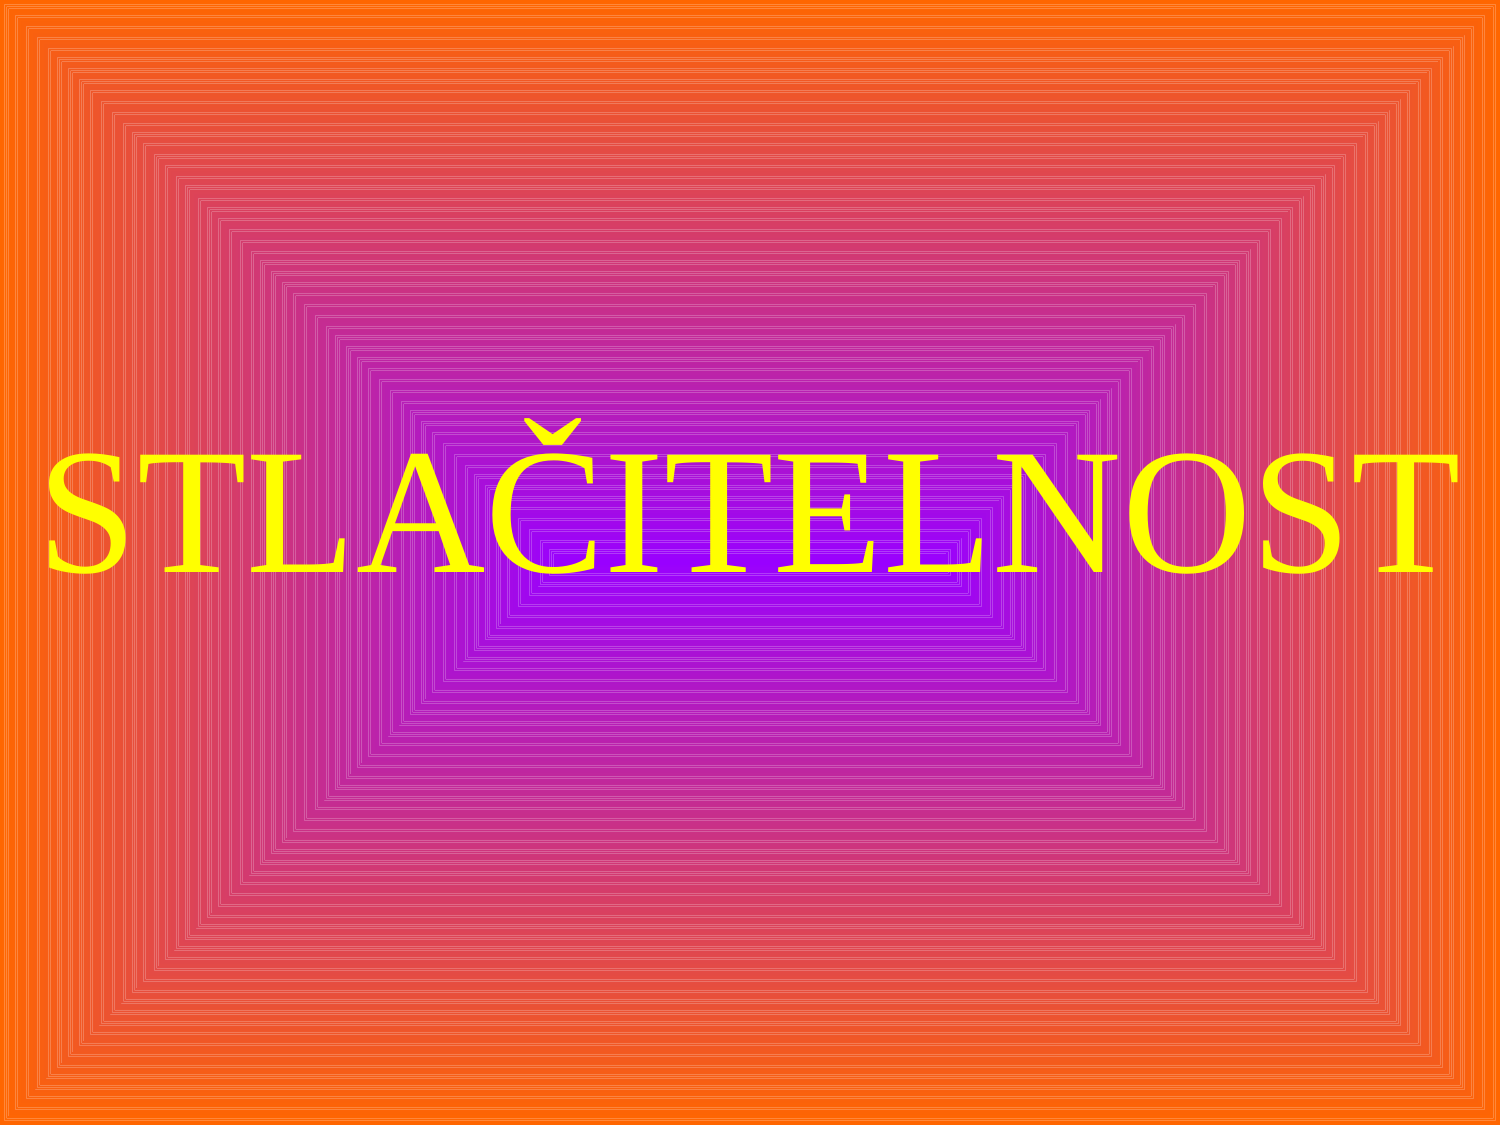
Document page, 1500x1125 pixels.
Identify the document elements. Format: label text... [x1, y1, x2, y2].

text_box STLAČITELNOST [0, 385, 1500, 616]
